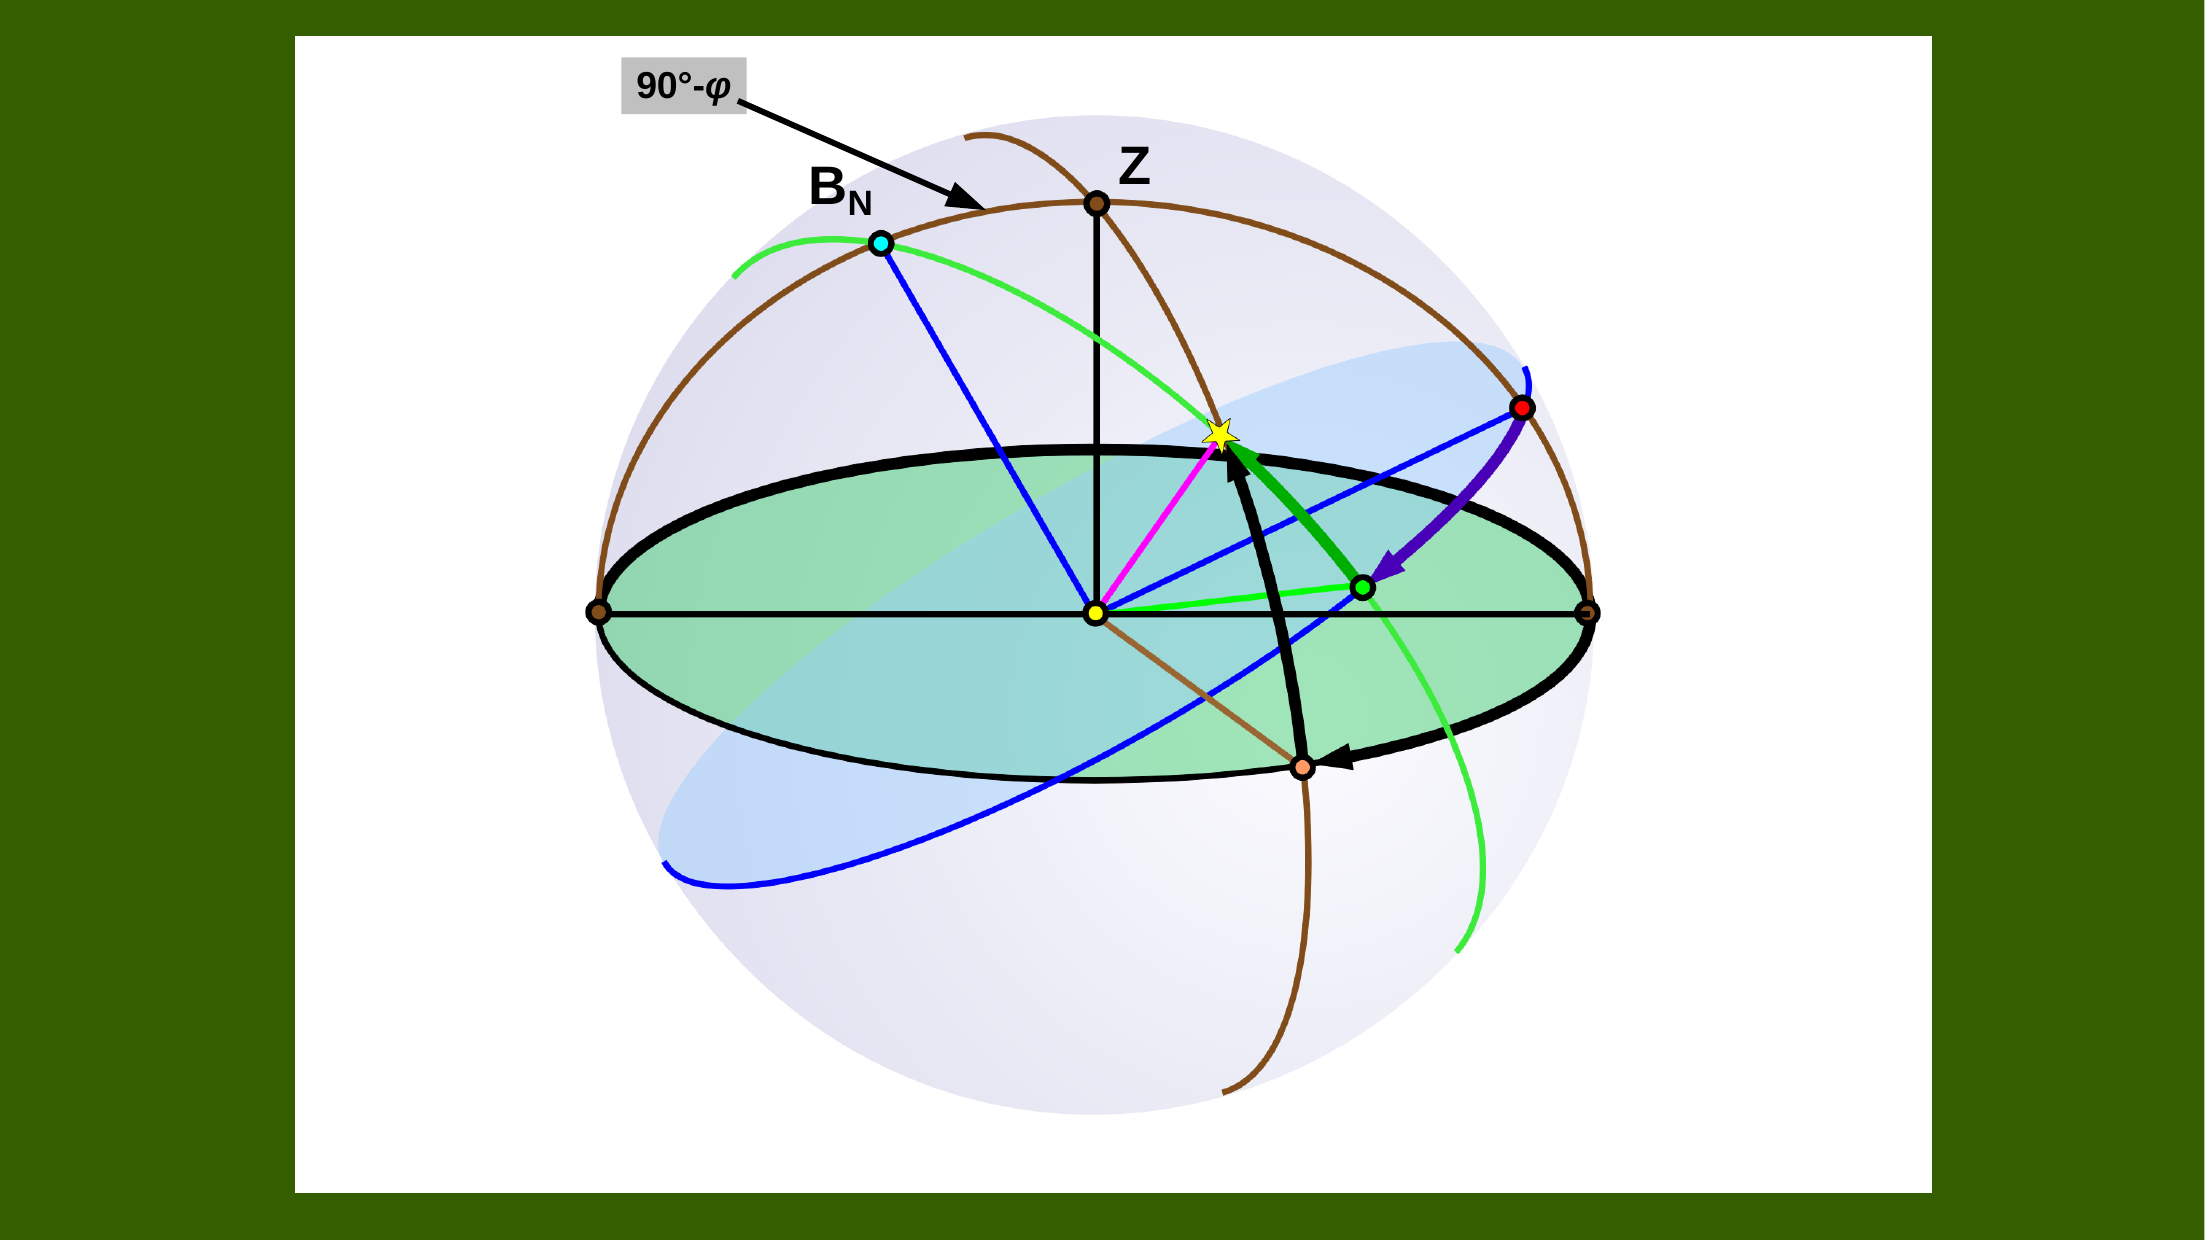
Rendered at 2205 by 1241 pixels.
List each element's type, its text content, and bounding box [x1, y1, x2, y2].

text_box Z [1104, 127, 1167, 204]
text_box 90°-φ [621, 57, 747, 115]
picture [295, 36, 1932, 1193]
text_box BN [793, 147, 889, 231]
